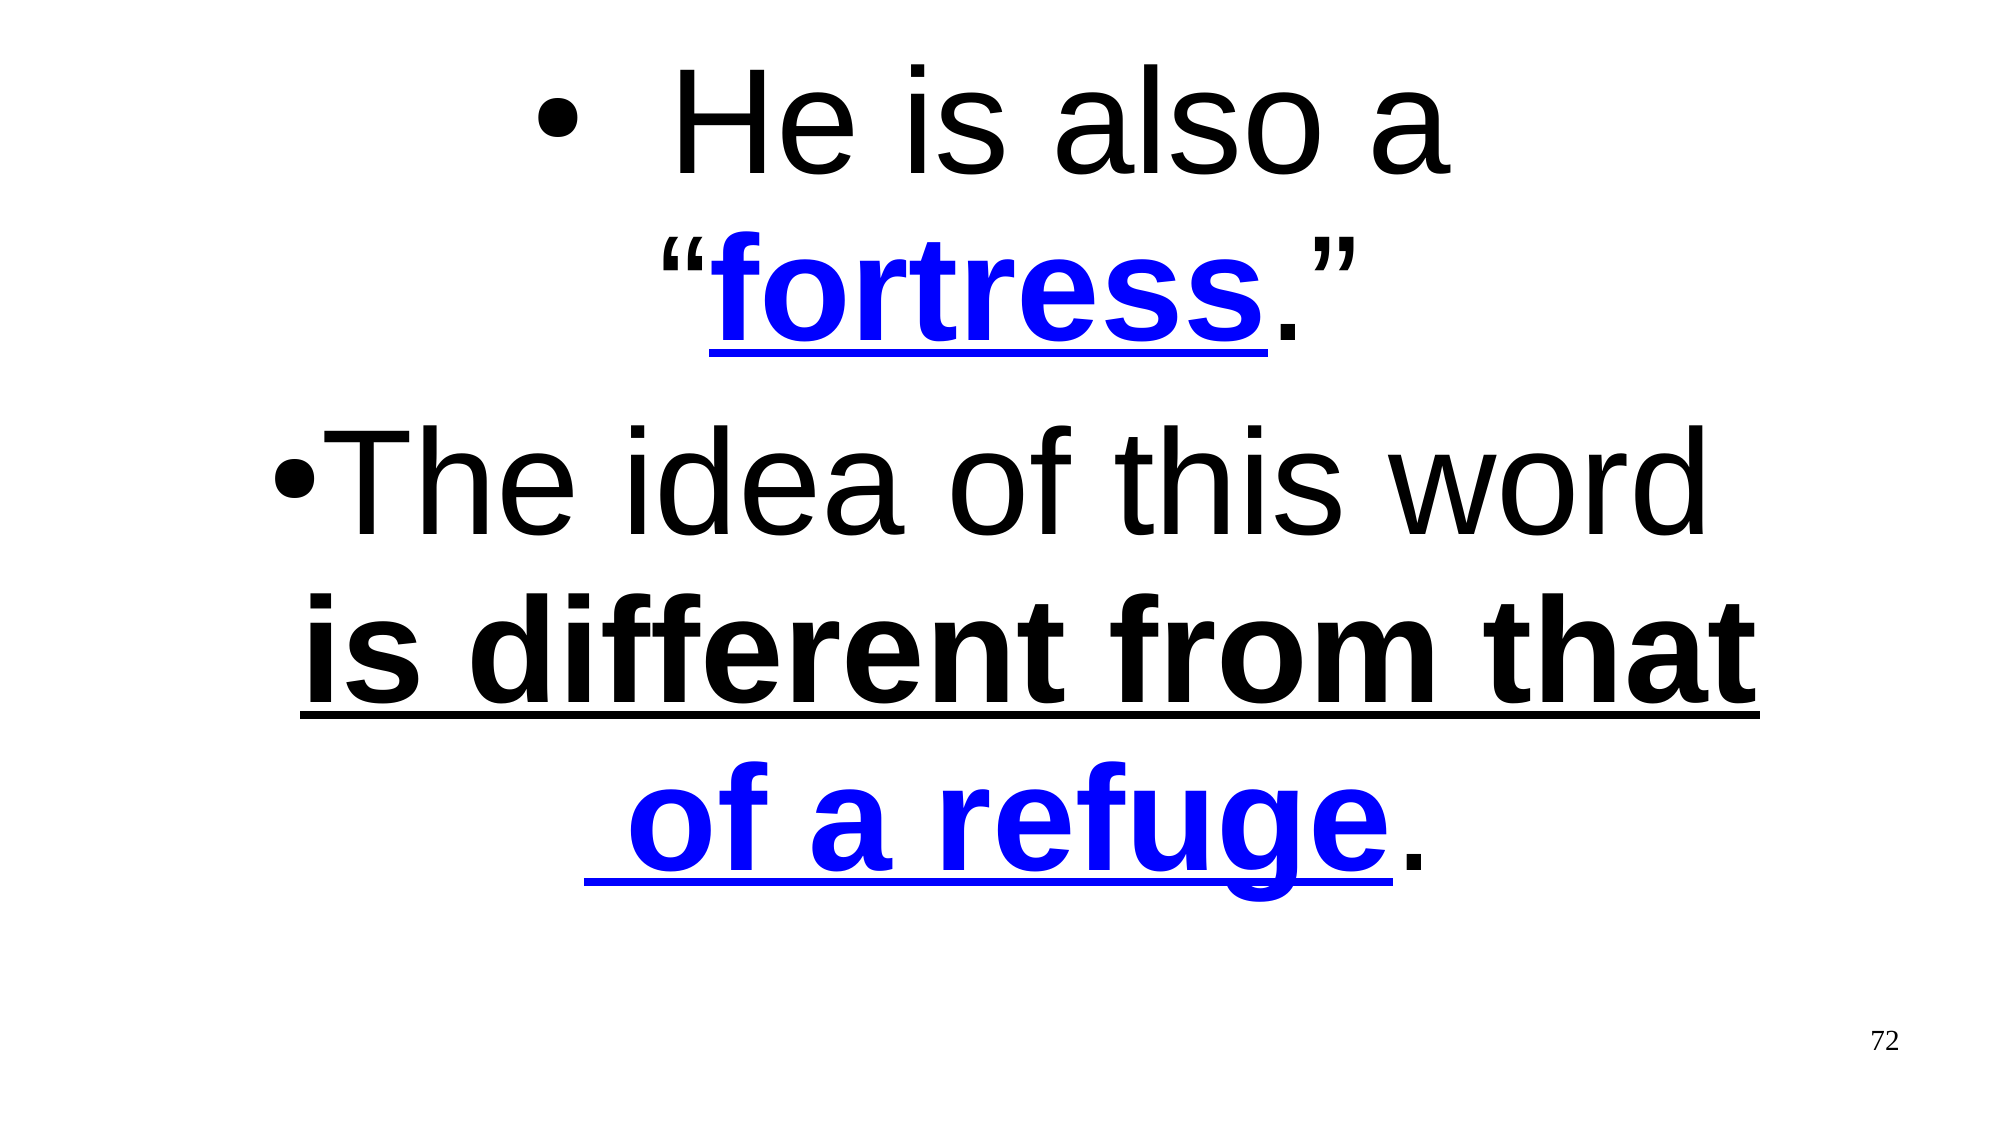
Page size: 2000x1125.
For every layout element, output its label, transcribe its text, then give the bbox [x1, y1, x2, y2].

list He is also a “fortress.” The idea of this word is different from that of a refuge. [37, 37, 1988, 1088]
